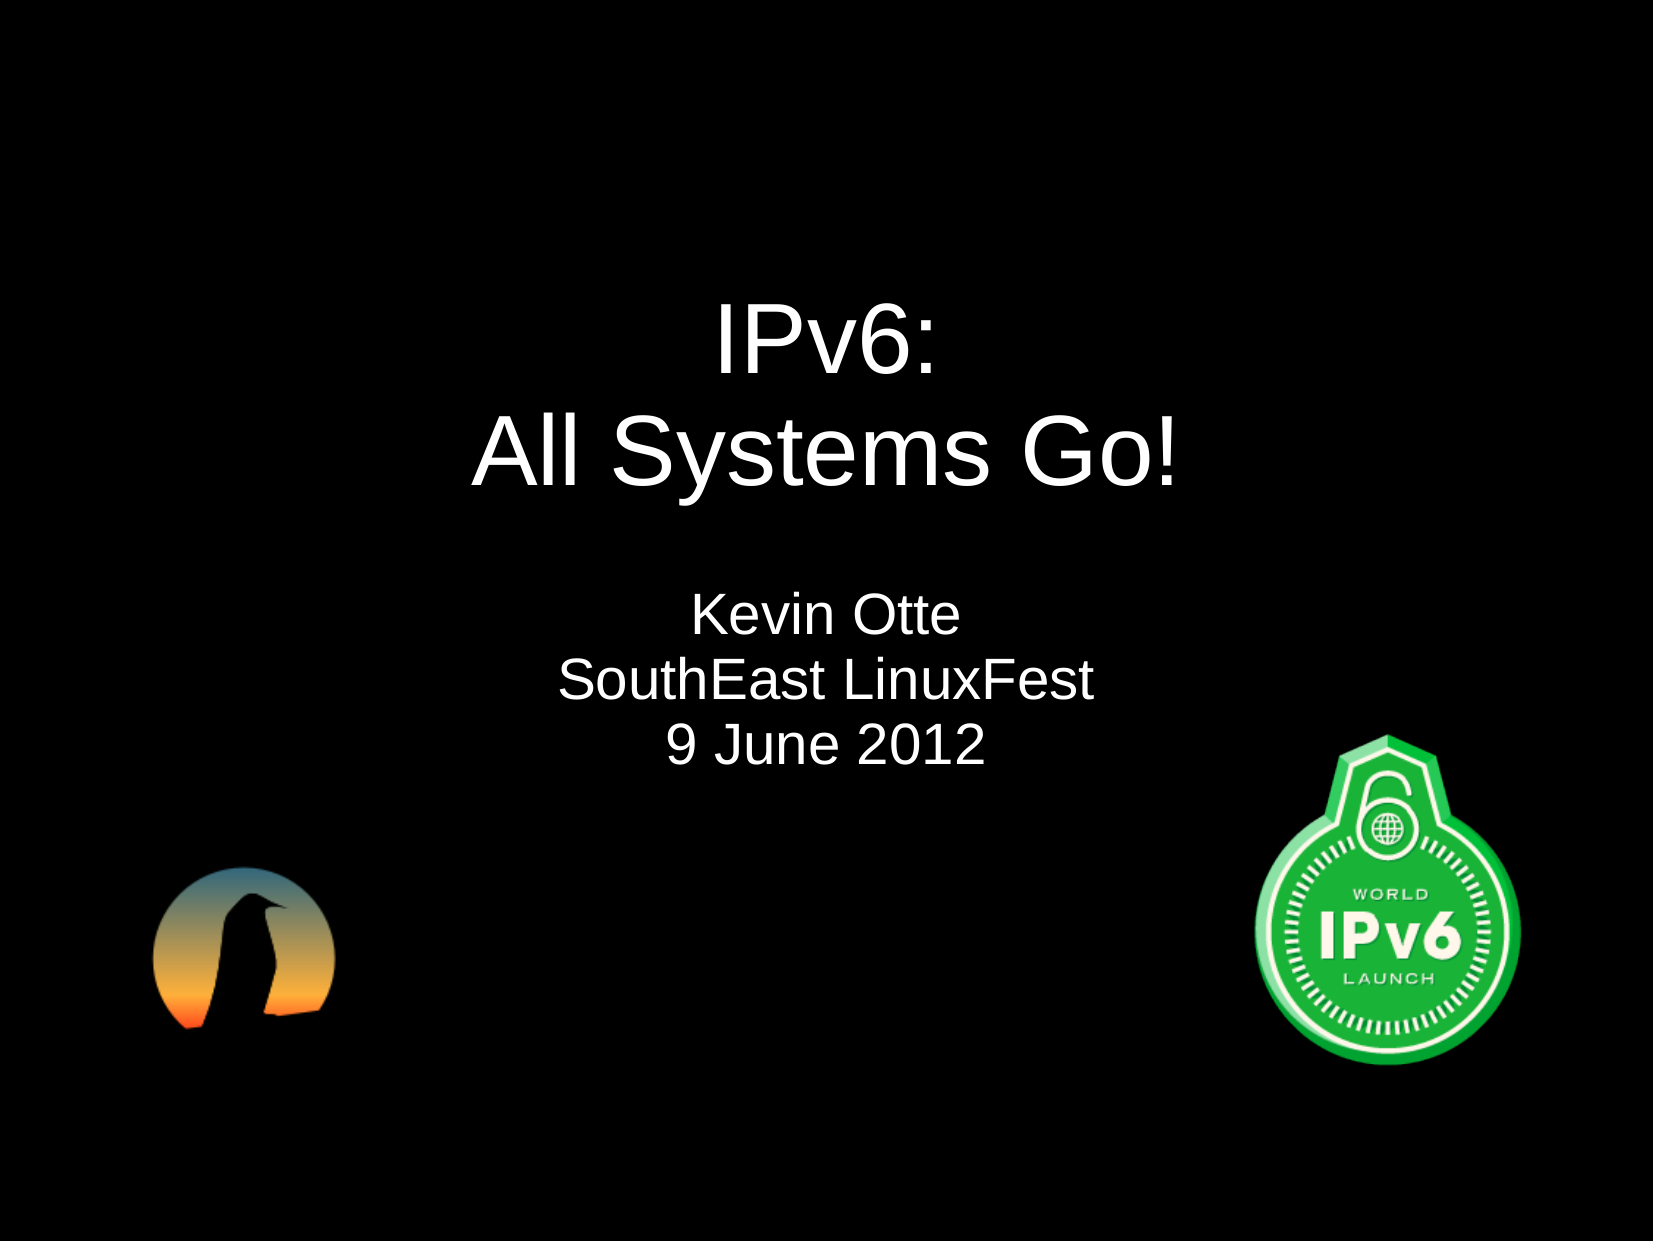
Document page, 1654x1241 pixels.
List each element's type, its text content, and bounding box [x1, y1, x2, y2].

picture [112, 837, 376, 1088]
picture [1200, 712, 1576, 1088]
subtitle IPv6: All Systems Go! Kevin Otte SouthEast LinuxFest 9 June 2012 [82, 0, 1571, 1060]
